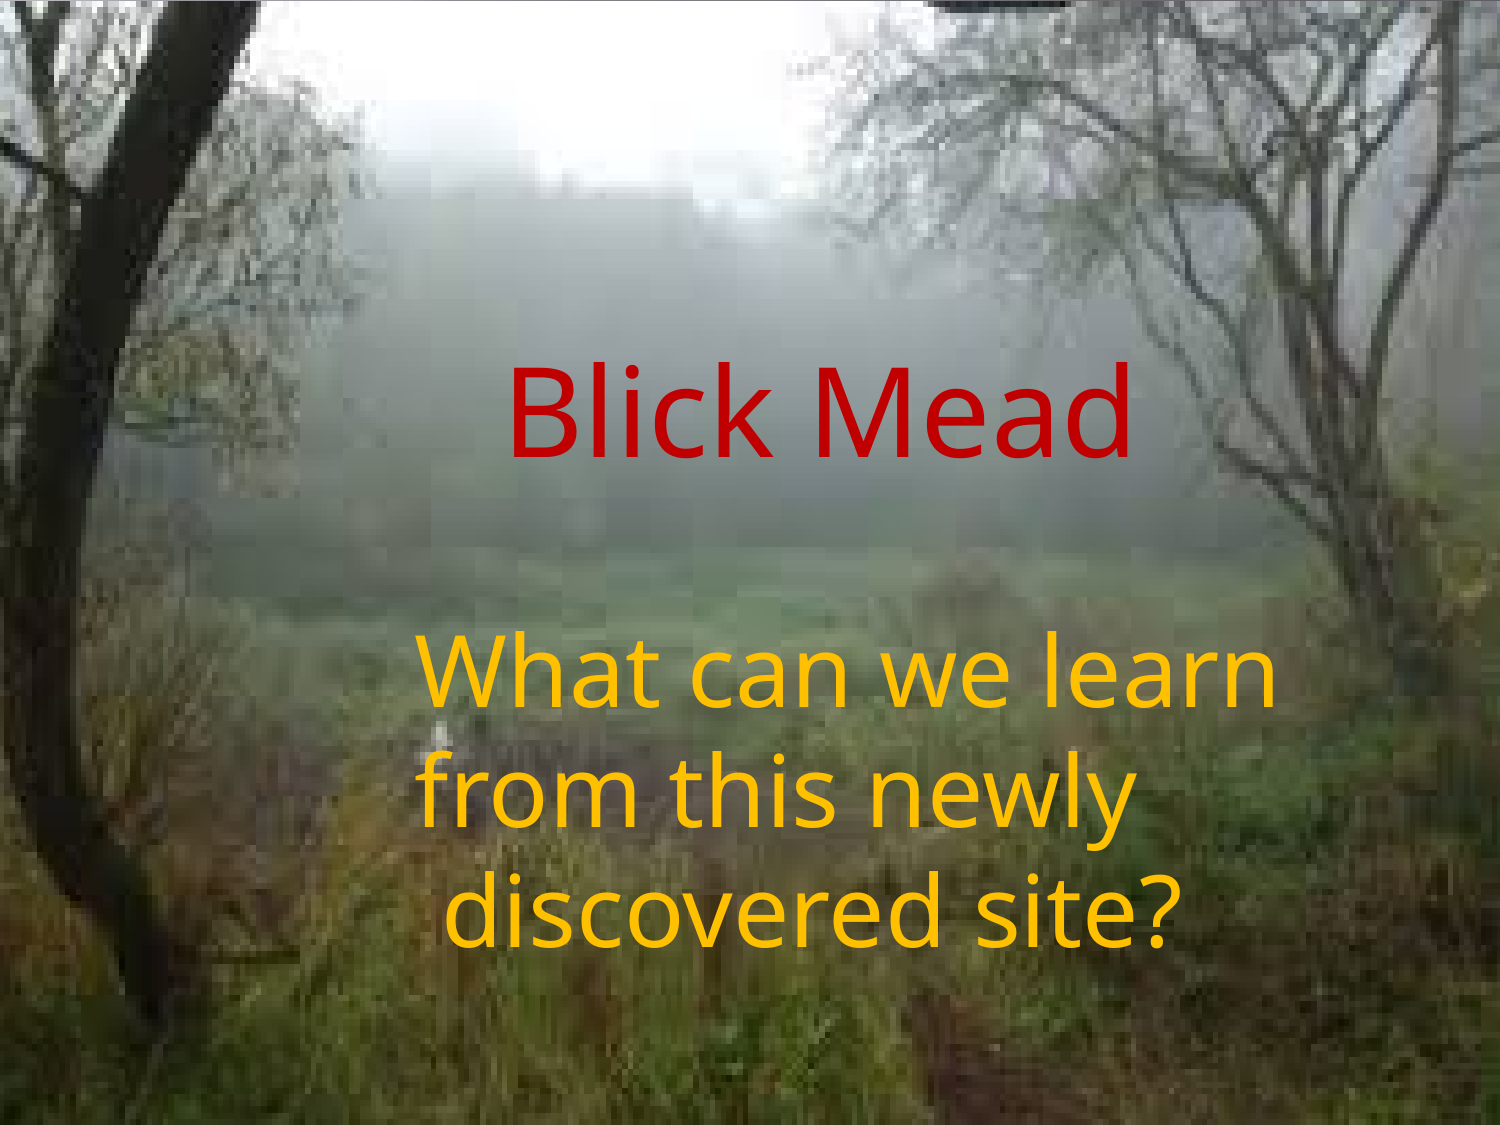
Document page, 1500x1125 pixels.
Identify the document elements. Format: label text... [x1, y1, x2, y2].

picture [0, 1, 1500, 1125]
text_box Blick Mead [487, 324, 1124, 492]
text_box What can we learn from this newly discovered site? [399, 600, 1242, 979]
